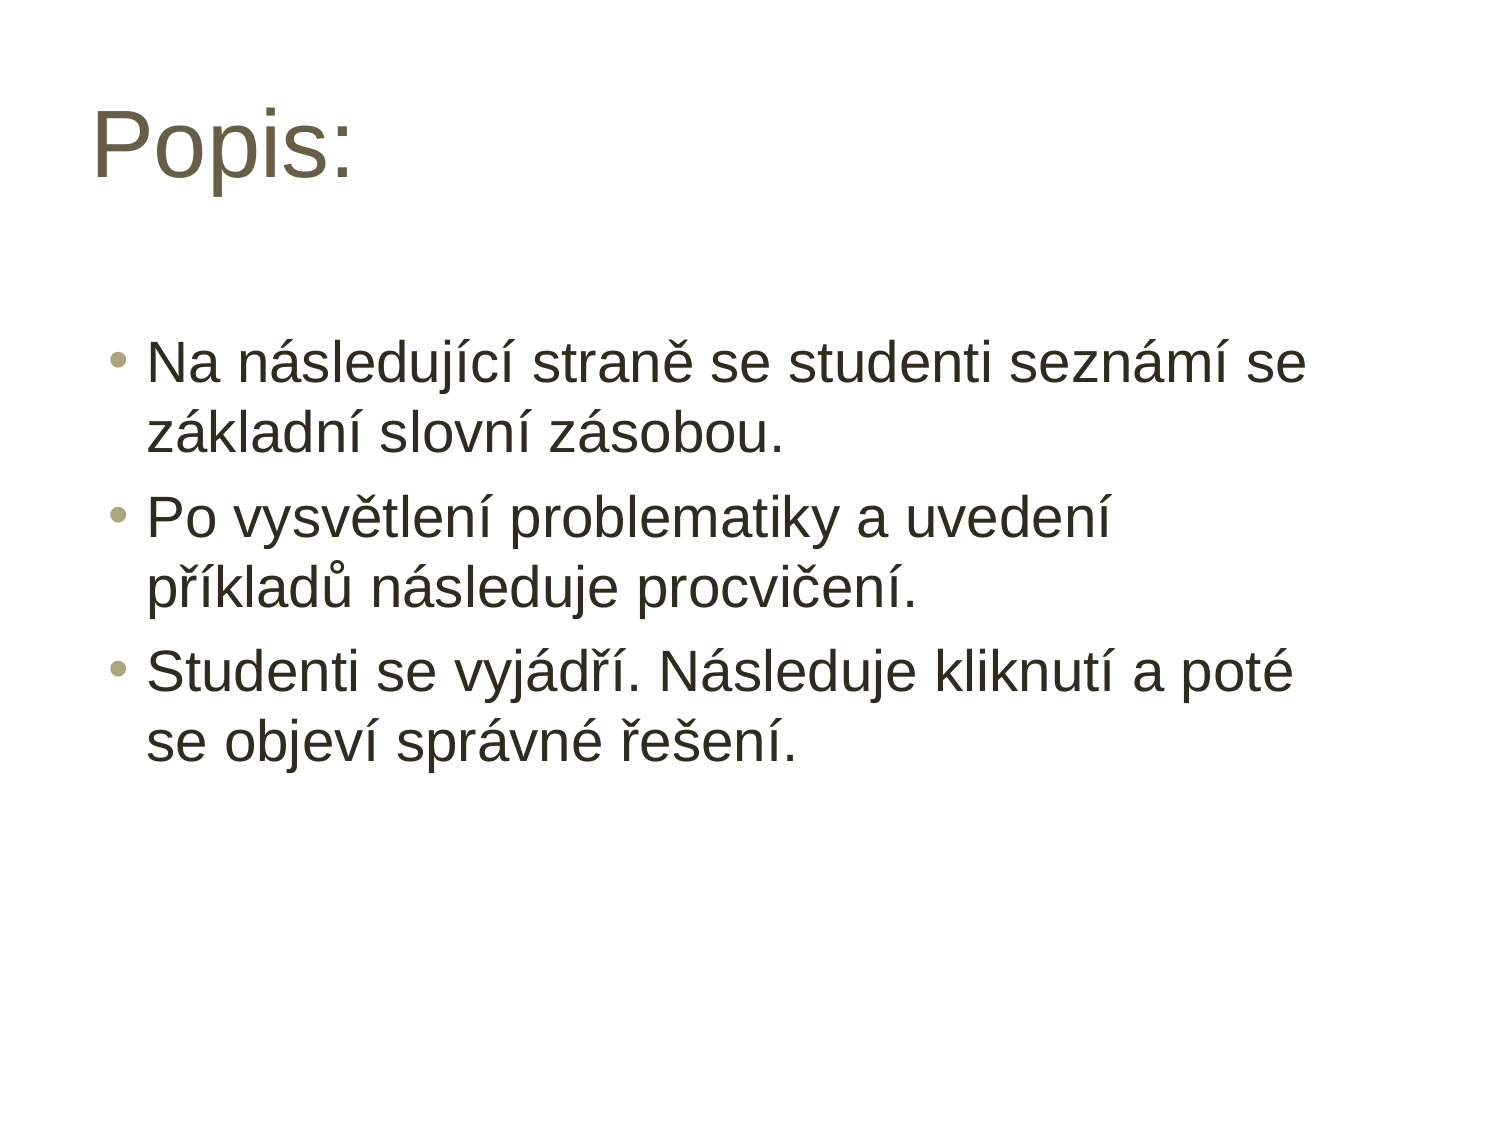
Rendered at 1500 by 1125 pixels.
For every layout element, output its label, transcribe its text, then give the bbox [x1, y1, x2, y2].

list Na následující straně se studenti seznámí se základní slovní zásobou. Po vysvětlení problematiky a uvedení příkladů následuje procvičení. Studenti se vyjádří. Následuje kliknutí a poté se objeví správné řešení. [74, 232, 1325, 1051]
title Popis: [74, 45, 1325, 232]
